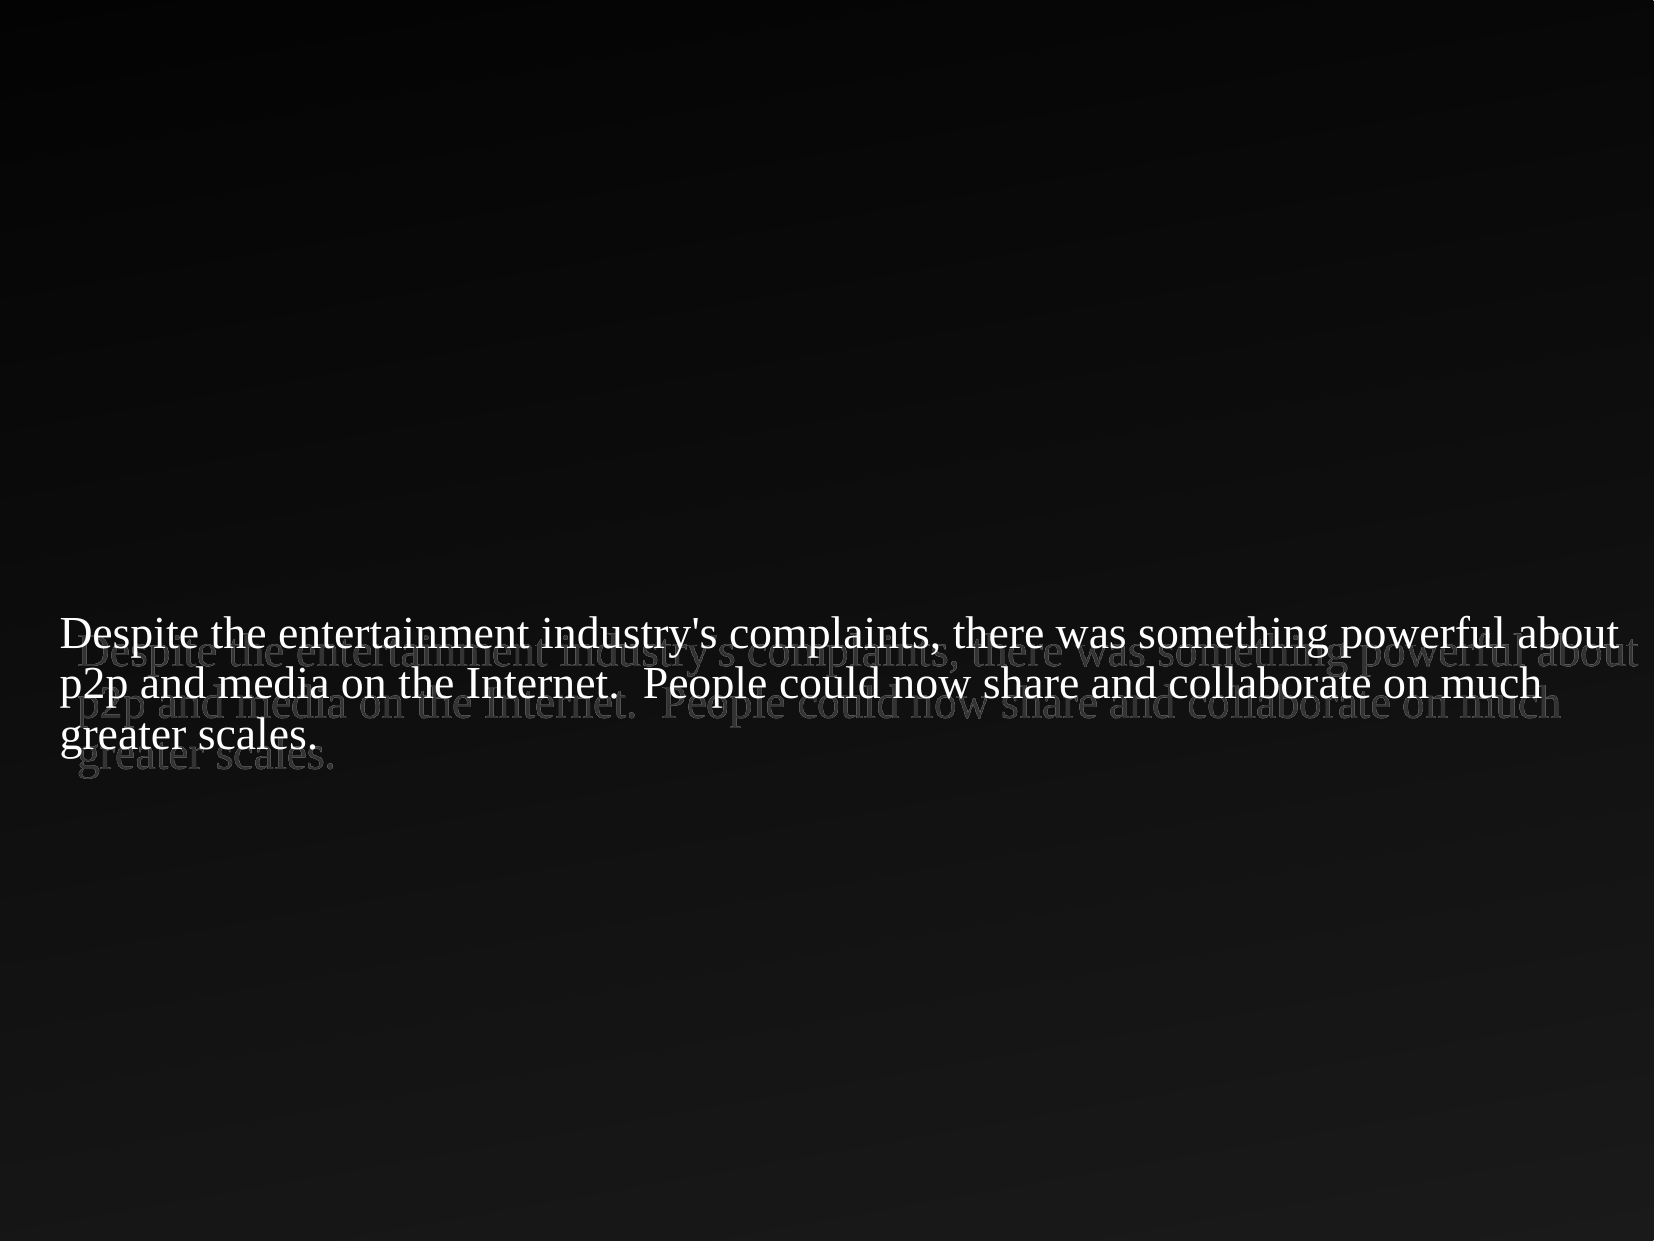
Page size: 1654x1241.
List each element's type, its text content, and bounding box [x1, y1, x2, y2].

text_box Despite the entertainment industry's complaints, there was something powerful about p2p and media on the Internet. People could now share and collaborate on much greater scales. [44, 600, 1636, 768]
